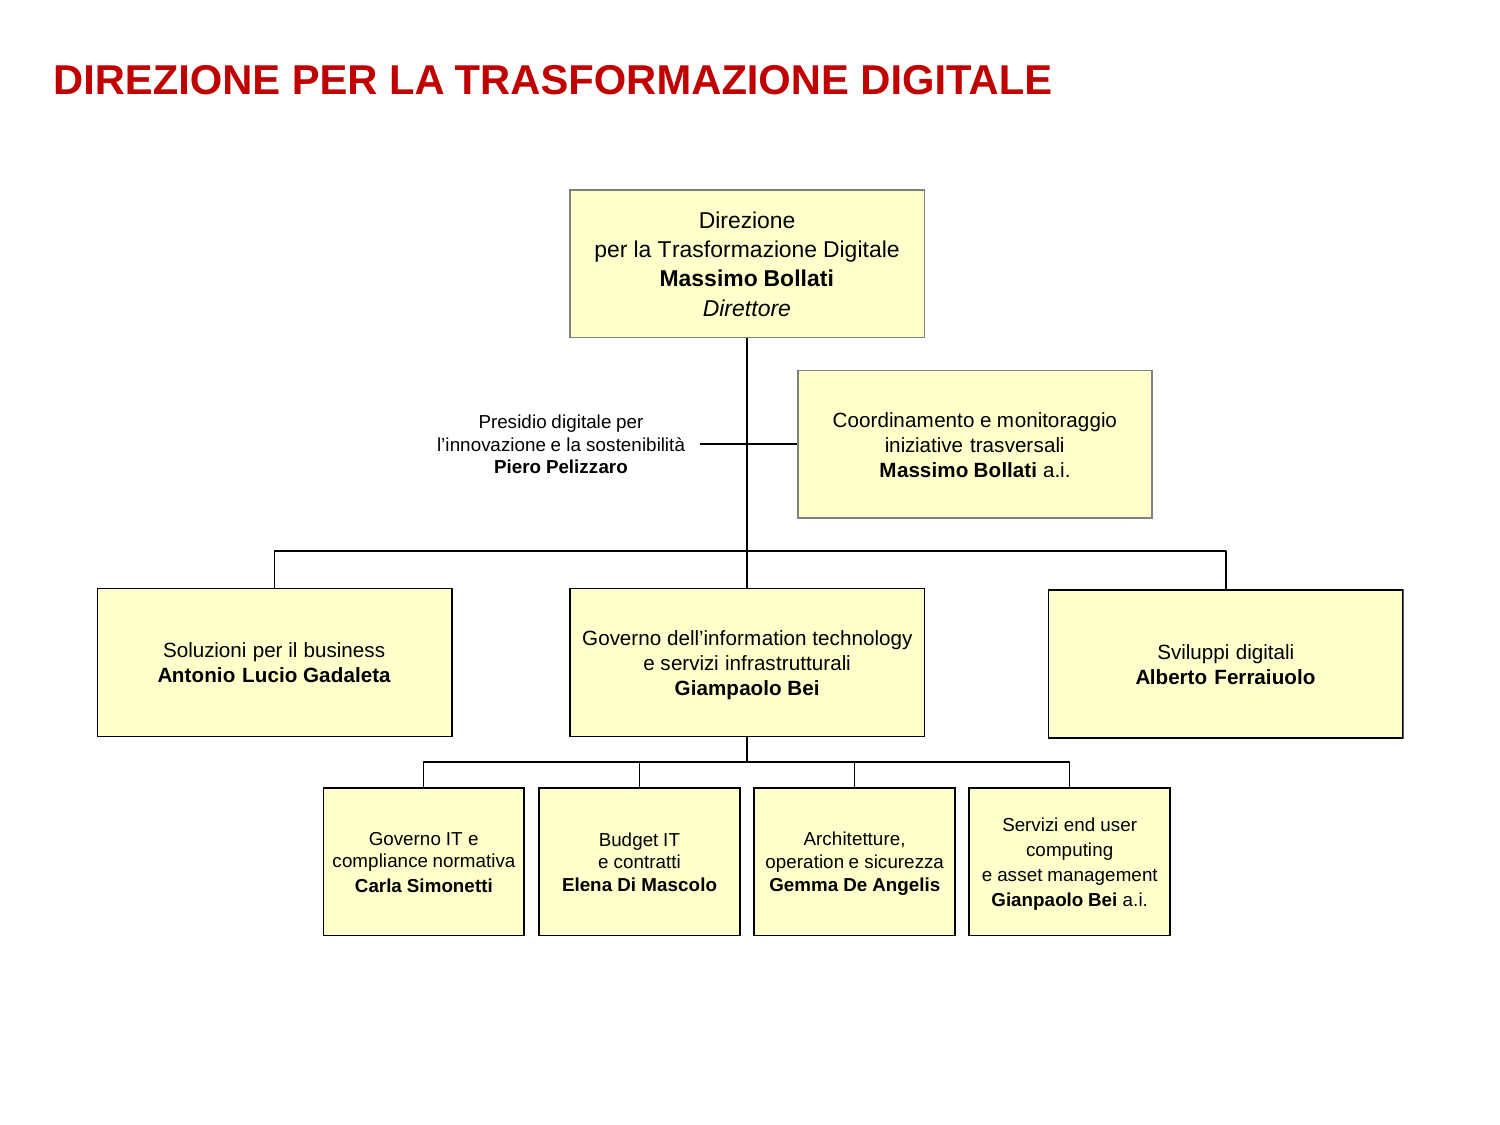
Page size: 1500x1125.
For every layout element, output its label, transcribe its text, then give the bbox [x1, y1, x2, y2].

text_box DIREZIONE PER LA TRASFORMAZIONE DIGITALE [38, 45, 1500, 128]
picture [96, 188, 1404, 936]
